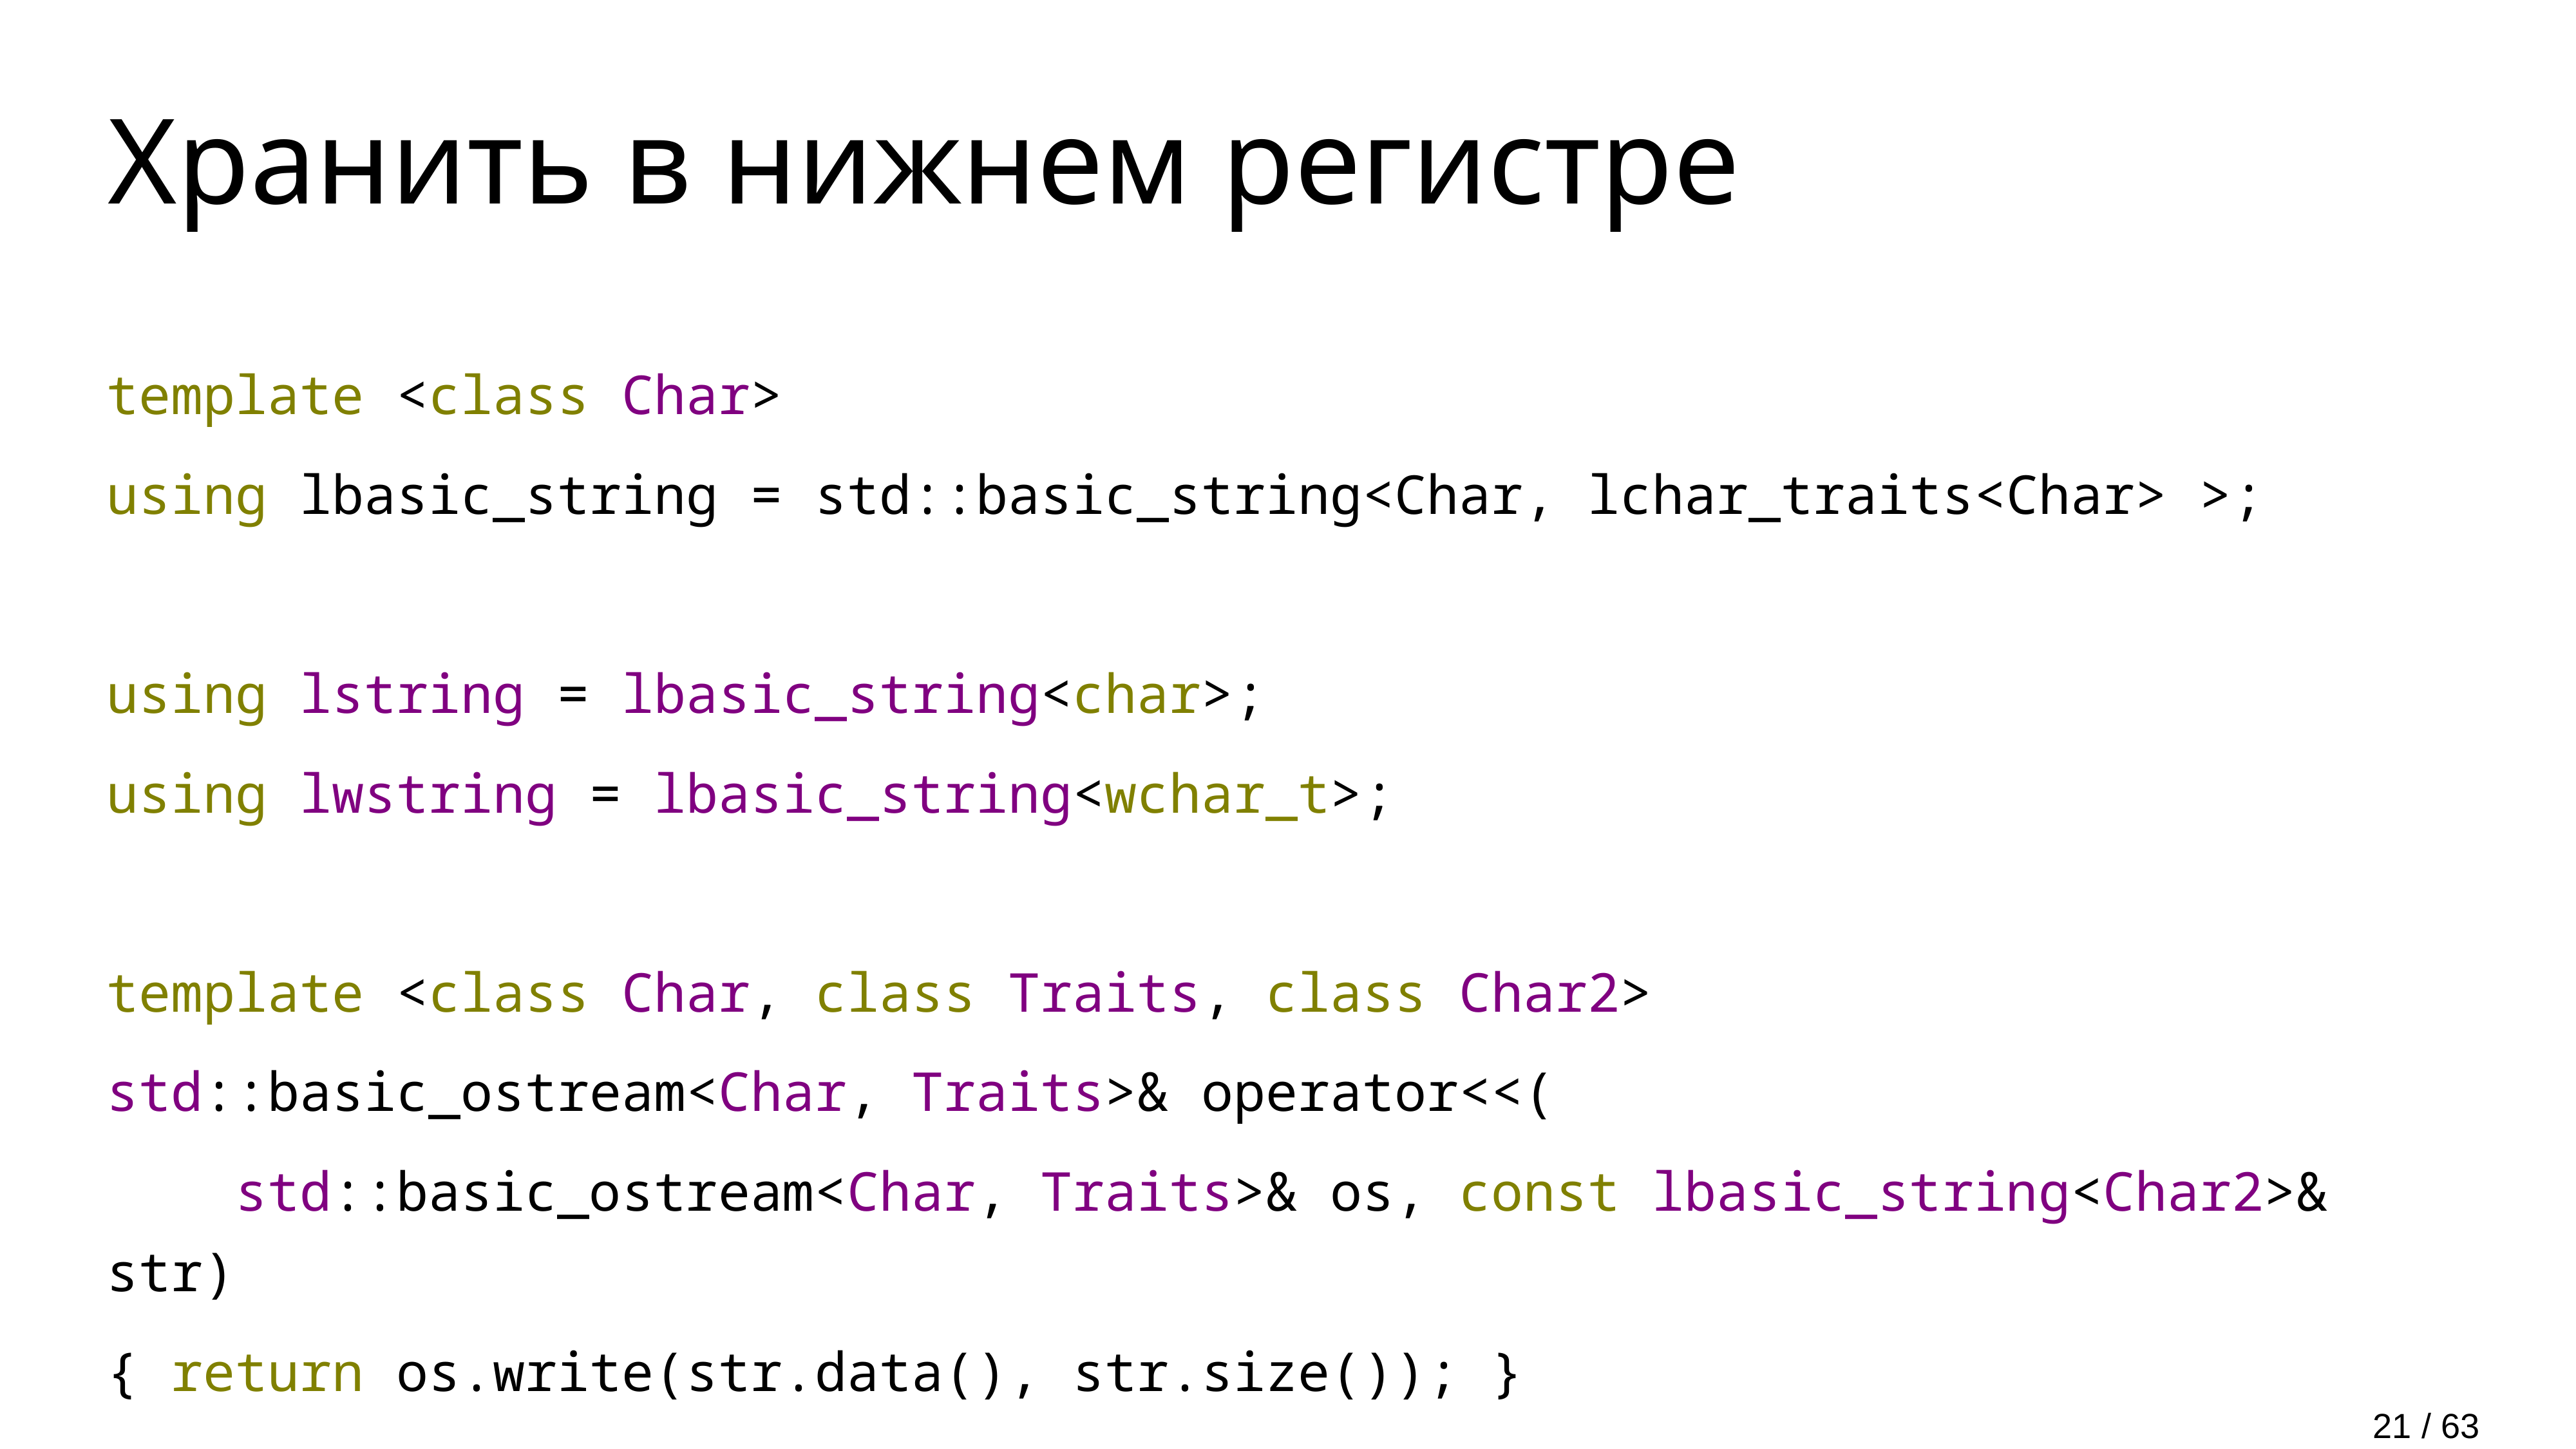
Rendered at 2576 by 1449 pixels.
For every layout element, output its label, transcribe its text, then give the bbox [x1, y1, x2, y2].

title Хранить в нижнем регистре [108, 80, 2468, 242]
text_box <number> / 63 [2363, 1402, 2576, 1449]
list template <class Char> using lbasic_string = std::basic_string<Char, lchar_traits<Char> >; using lstring = lbasic_string<char>; using lwstring = lbasic_string<wchar_t>; template <class Char, class Traits, class Char2> std::basic_ostream<Char, Traits>& operator<<( std::basic_ostream<Char, Traits>& os, const lbasic_string<Char2>& str) { return os.write(str.data(), str.size()); } [0, 295, 2576, 1449]
